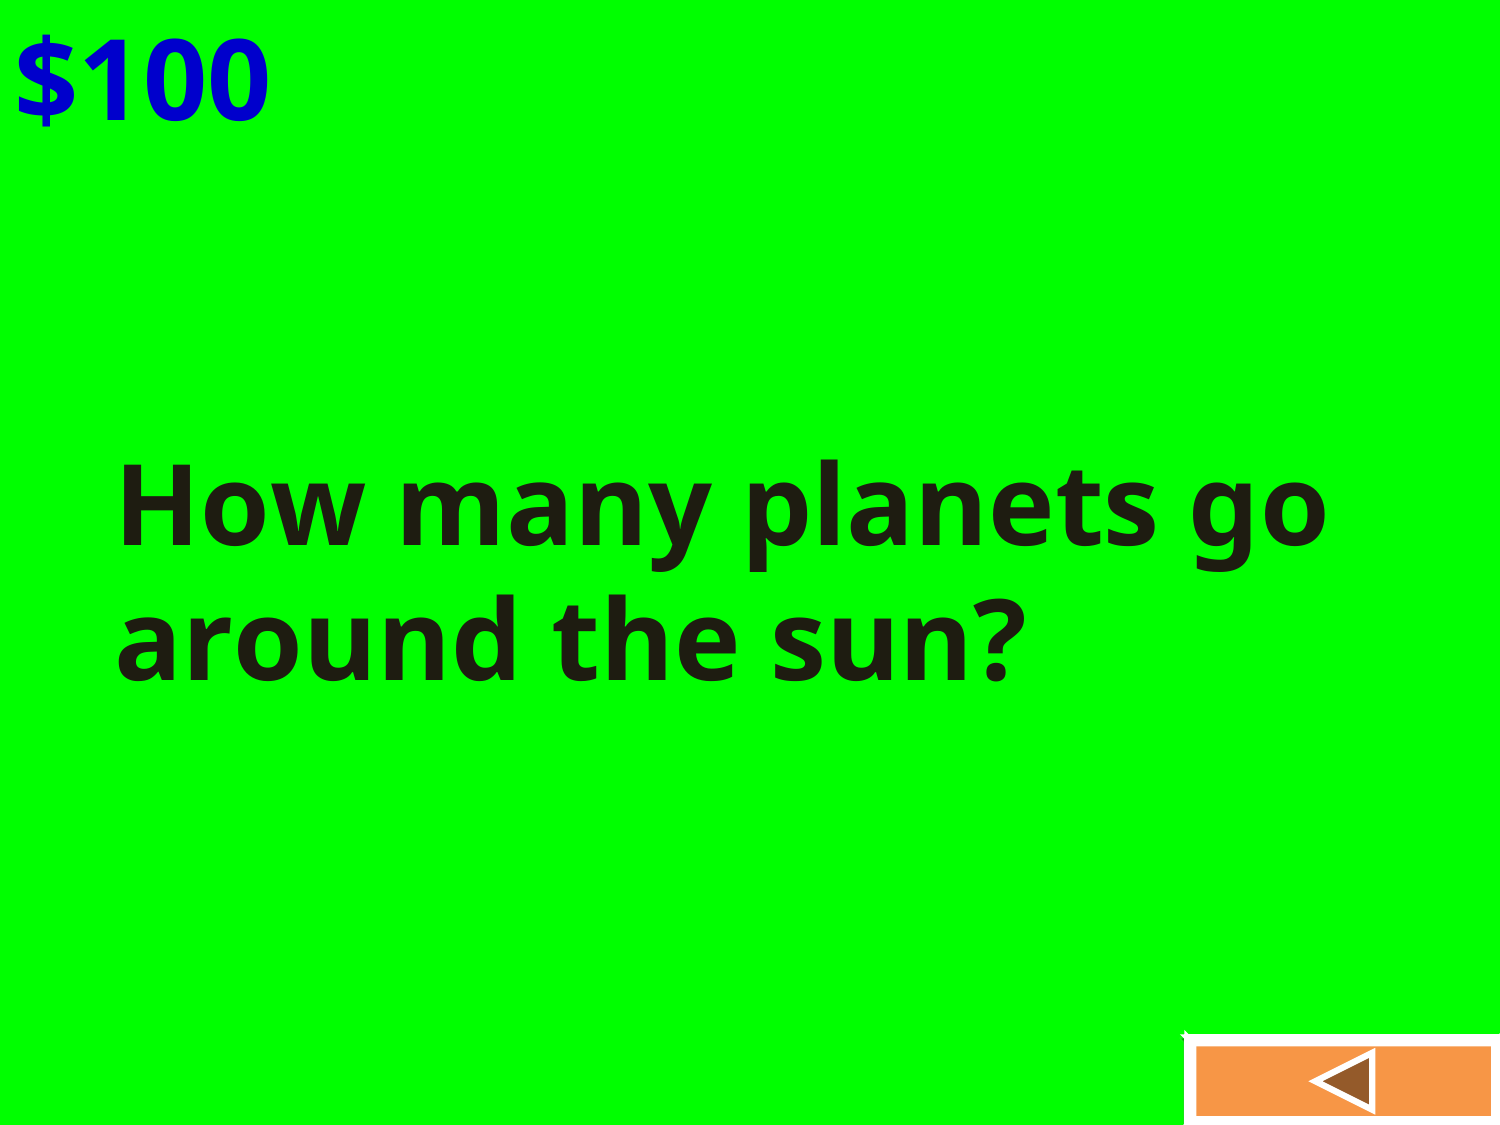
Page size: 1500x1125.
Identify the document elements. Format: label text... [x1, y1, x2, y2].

text_box $100 [0, 0, 1426, 151]
text_box [1189, 1037, 1500, 1125]
text_box How many planets go around the sun? [99, 424, 1500, 711]
